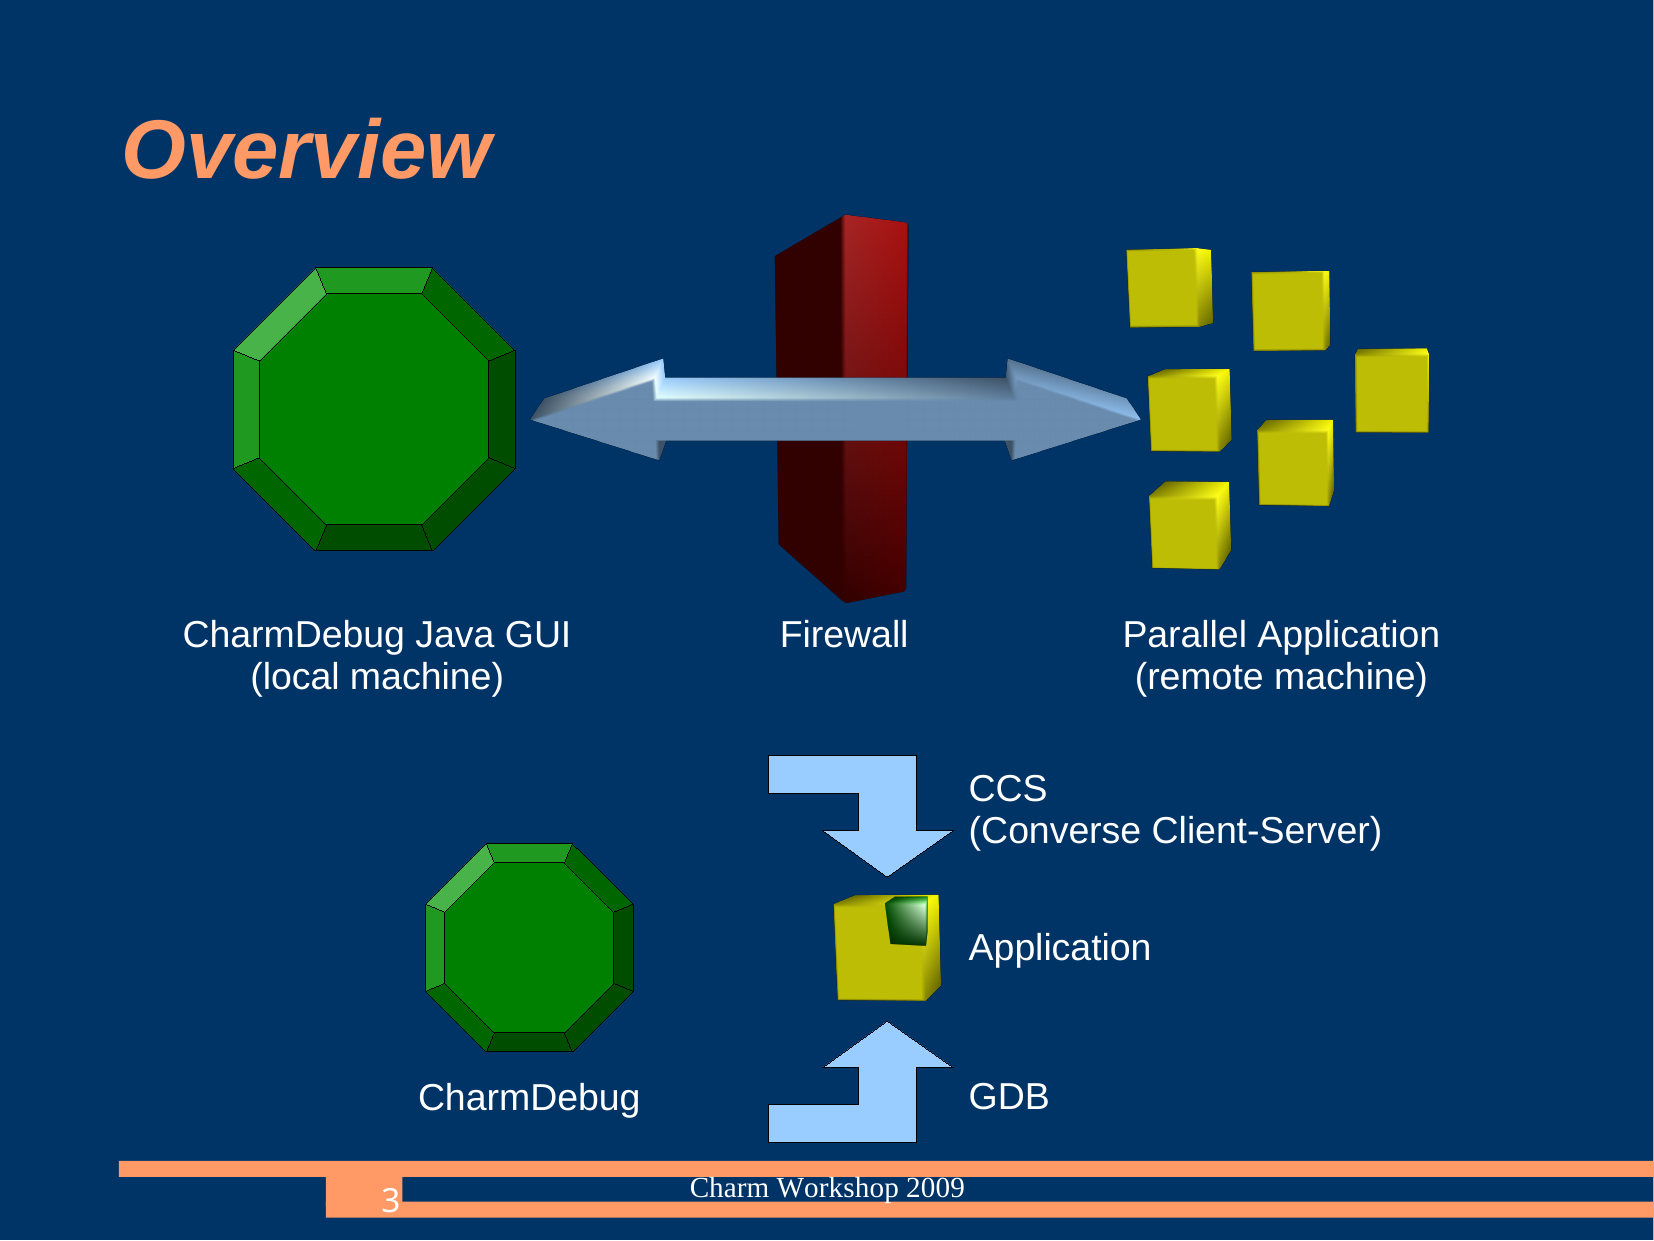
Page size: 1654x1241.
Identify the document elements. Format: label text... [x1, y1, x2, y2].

text_box CCS (Converse Client-Server) [953, 760, 1398, 860]
text_box Application [953, 919, 1167, 977]
text_box GDB [953, 1068, 1065, 1125]
title Overview [121, 46, 1534, 254]
text_box [233, 268, 516, 551]
text_box CharmDebug Java GUI (local machine) [168, 606, 587, 706]
text_box Firewall [764, 606, 923, 664]
text_box [768, 1021, 954, 1143]
text_box [426, 844, 634, 1052]
text_box [768, 755, 953, 877]
text_box Parallel Application (remote machine) [1107, 606, 1456, 706]
text_box CharmDebug [403, 1069, 656, 1127]
